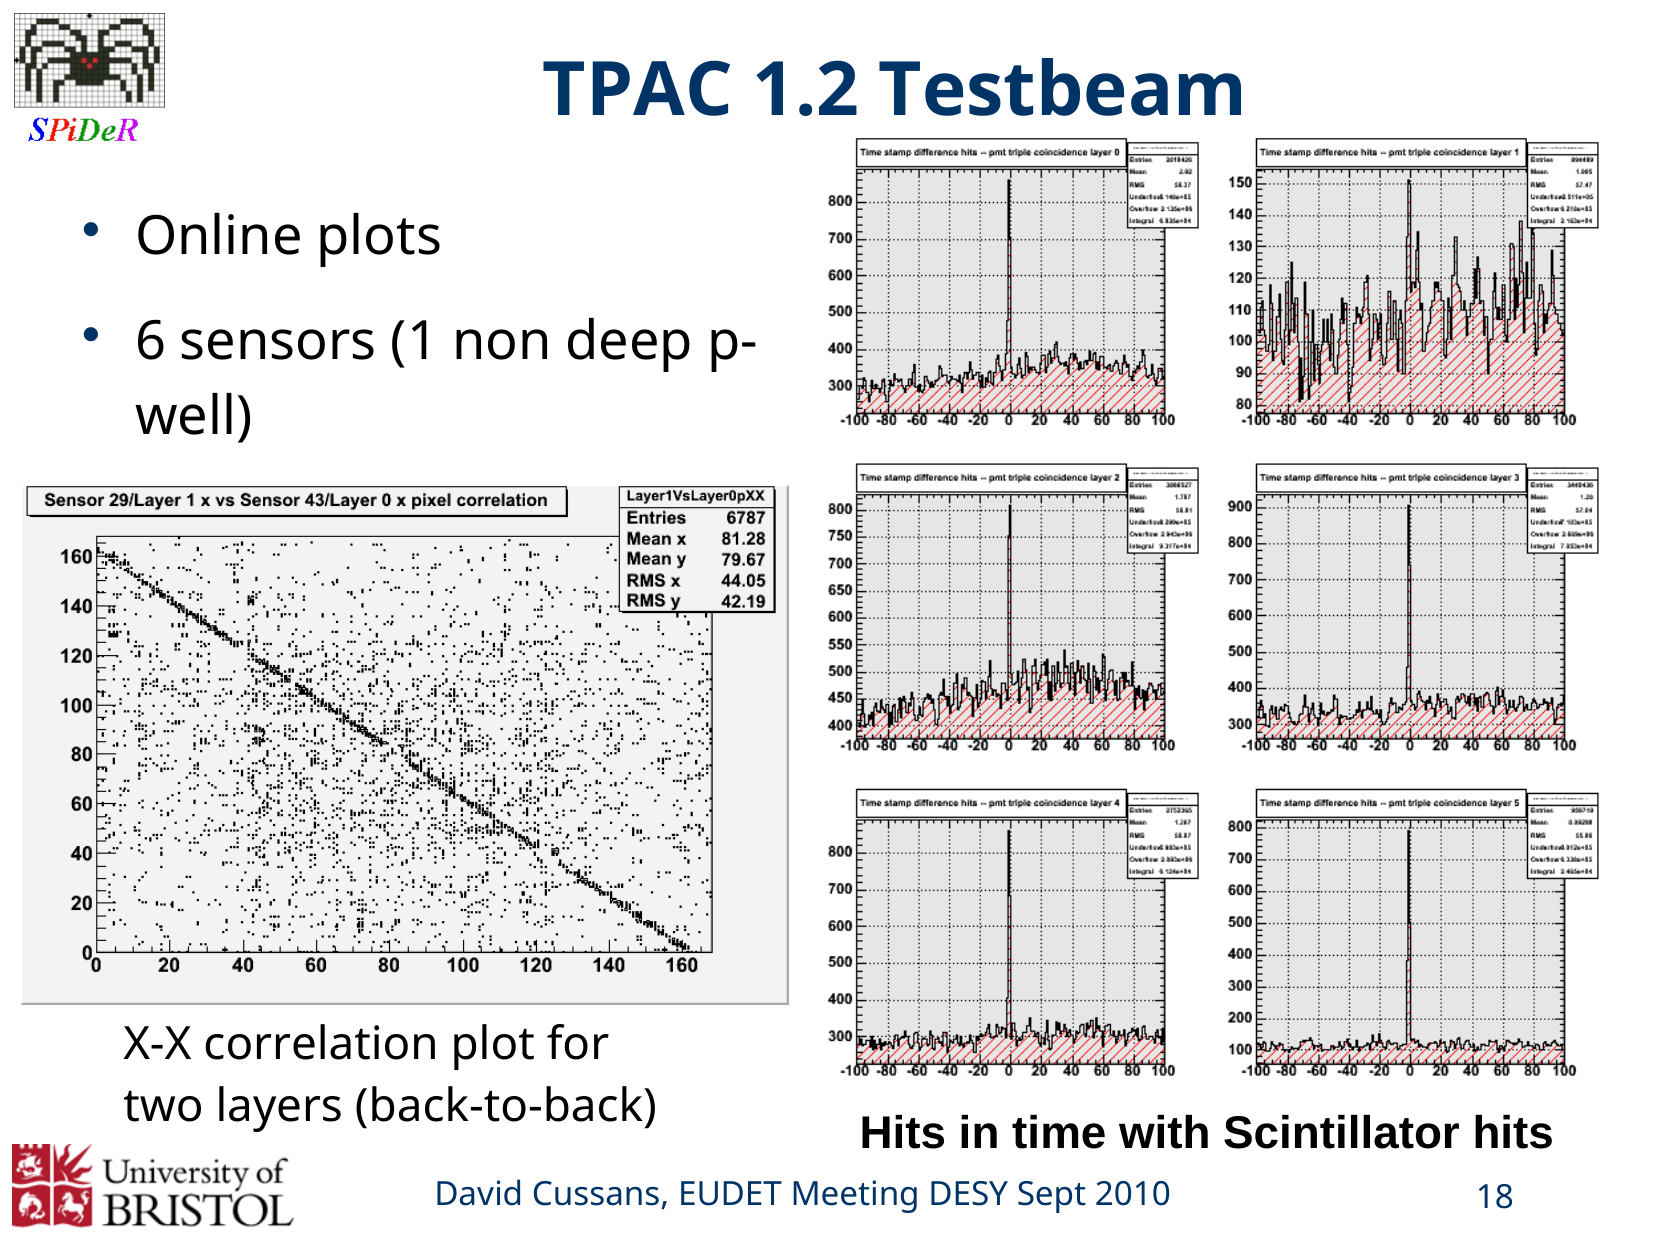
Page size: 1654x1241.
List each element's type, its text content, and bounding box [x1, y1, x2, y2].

picture [14, 13, 165, 156]
picture [811, 129, 1612, 1105]
picture [20, 484, 789, 1005]
title TPAC 1.2 Testbeam [243, 7, 1568, 164]
text_box Hits in time with Scintillator hits [844, 1103, 1569, 1170]
picture [12, 1144, 294, 1228]
text_box X-X correlation plot for two layers (back-to-back) [108, 1002, 673, 1144]
list Online plots 6 sensors (1 non deep p-well) [64, 194, 800, 464]
